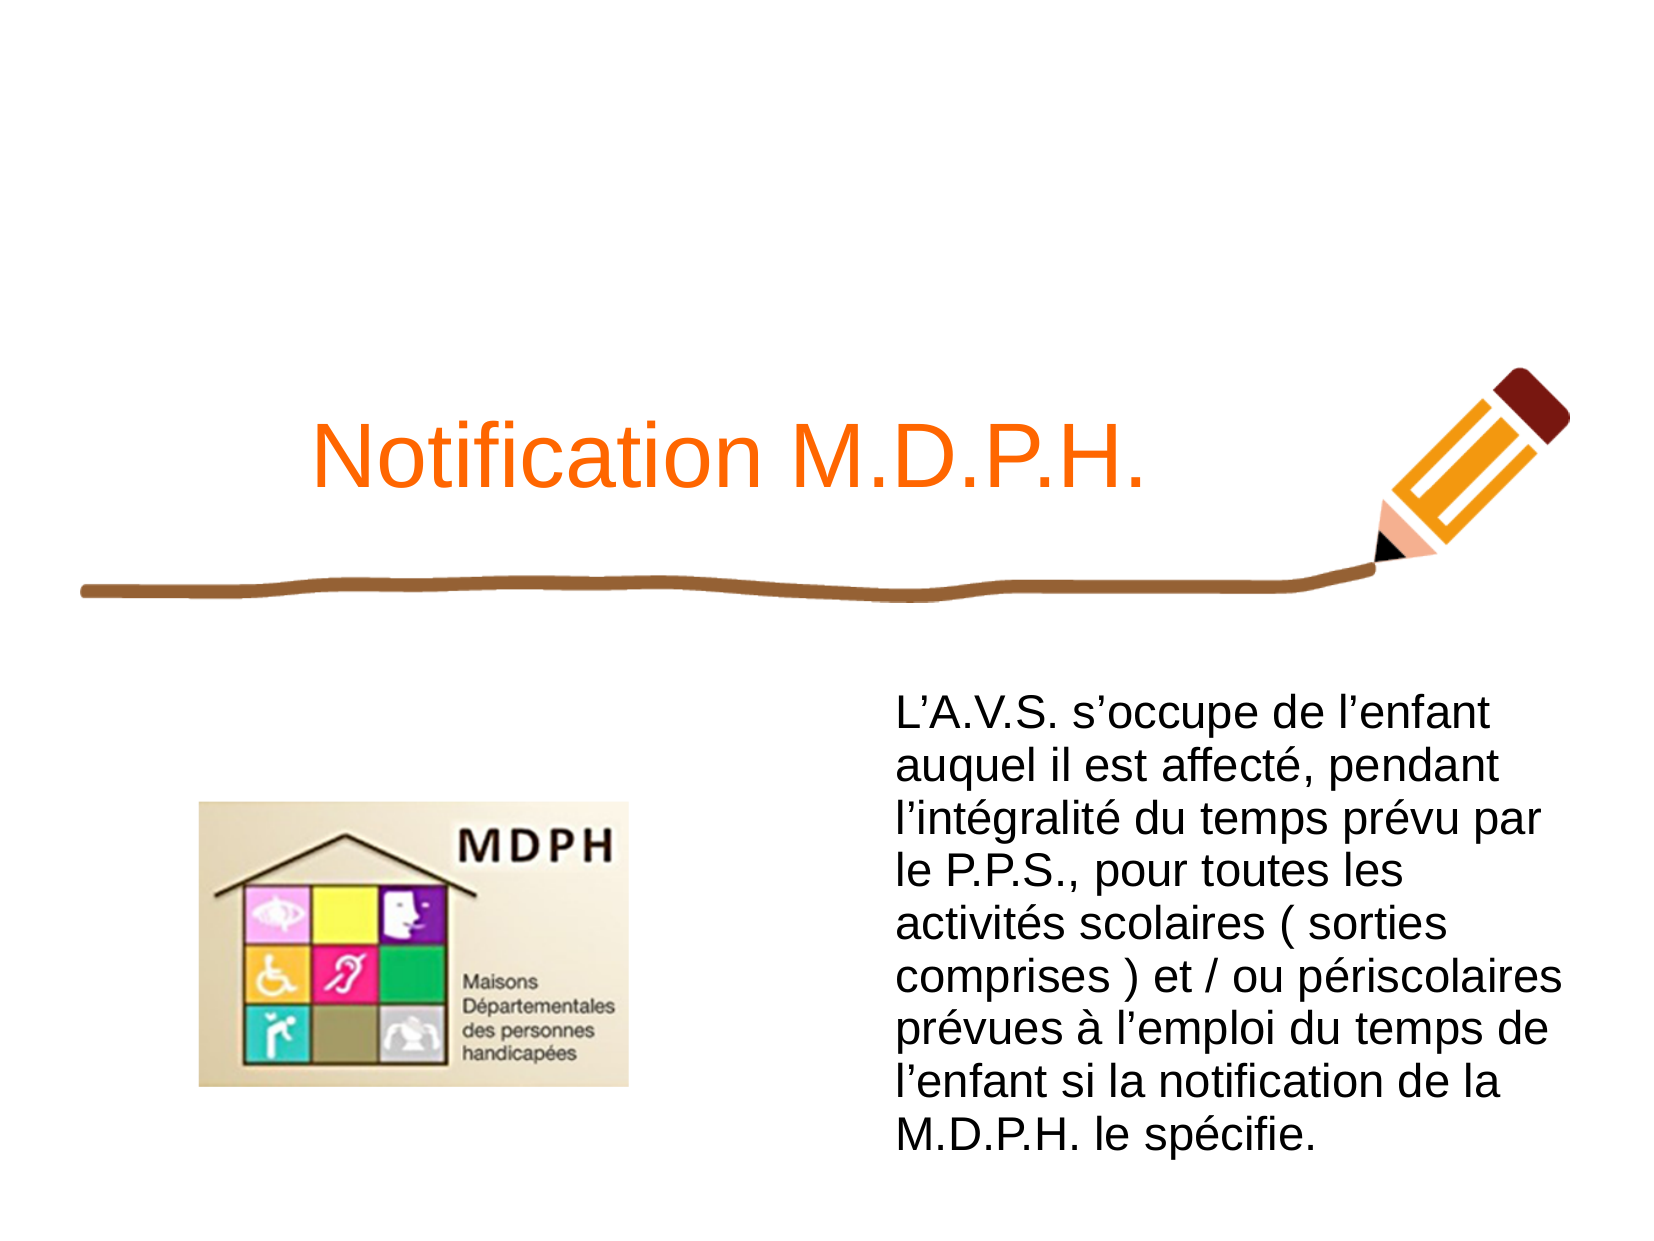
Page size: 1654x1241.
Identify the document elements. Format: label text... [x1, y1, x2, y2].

picture [47, 732, 782, 1158]
title Notification M.D.P.H. [82, 352, 1379, 560]
picture [80, 367, 1570, 603]
list L’A.V.S. s’occupe de l’enfant auquel il est affecté, pendant l’intégralité du temps prévu par le P.P.S., pour toutes les activités scolaires ( sorties comprises ) et / ou périscolaires prévues à l’emploi du temps de l’enfant si la notification de la M.D.P.H. le spécifie. [845, 685, 1572, 1177]
